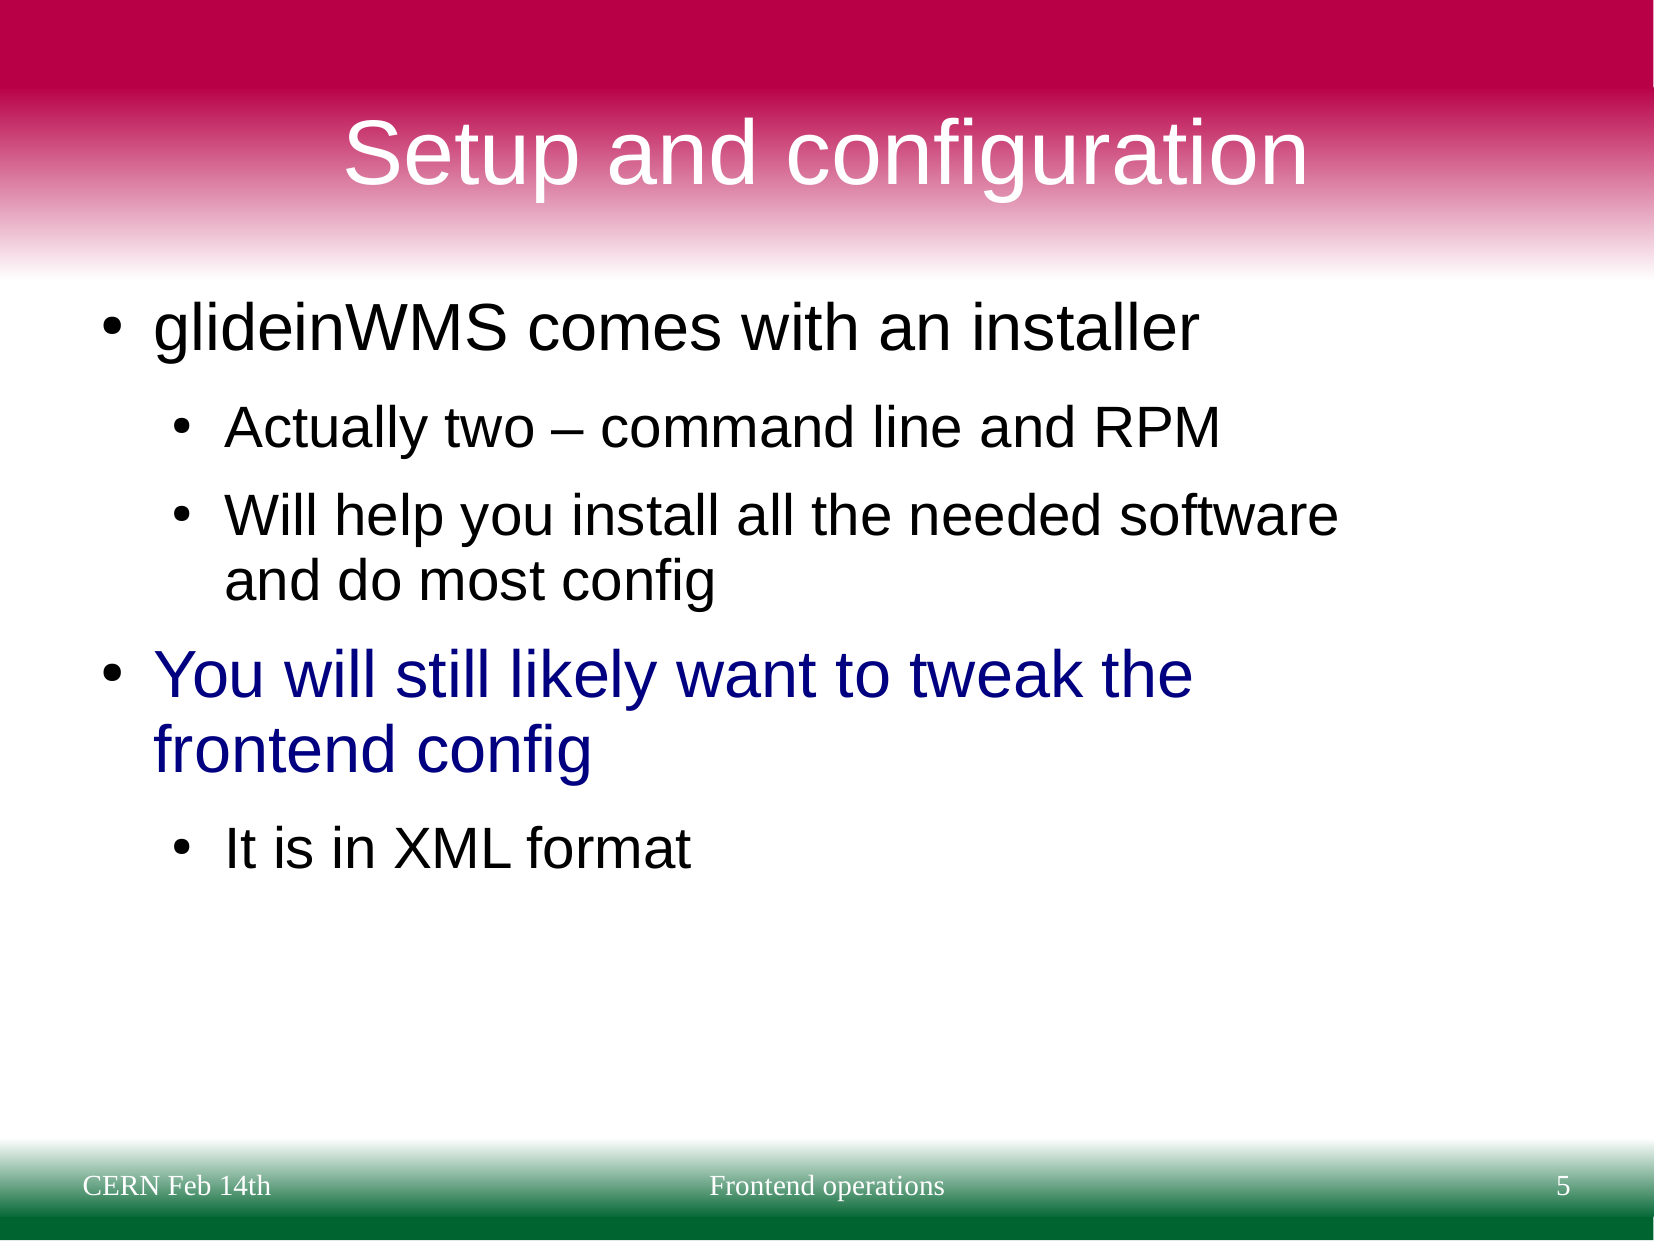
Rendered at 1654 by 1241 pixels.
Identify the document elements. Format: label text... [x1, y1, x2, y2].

title Setup and configuration [82, 56, 1571, 250]
list glideinWMS comes with an installer Actually two – command line and RPM Will help you install all the needed software and do most config You will still likely want to tweak the frontend config It is in XML format [82, 290, 1571, 1109]
